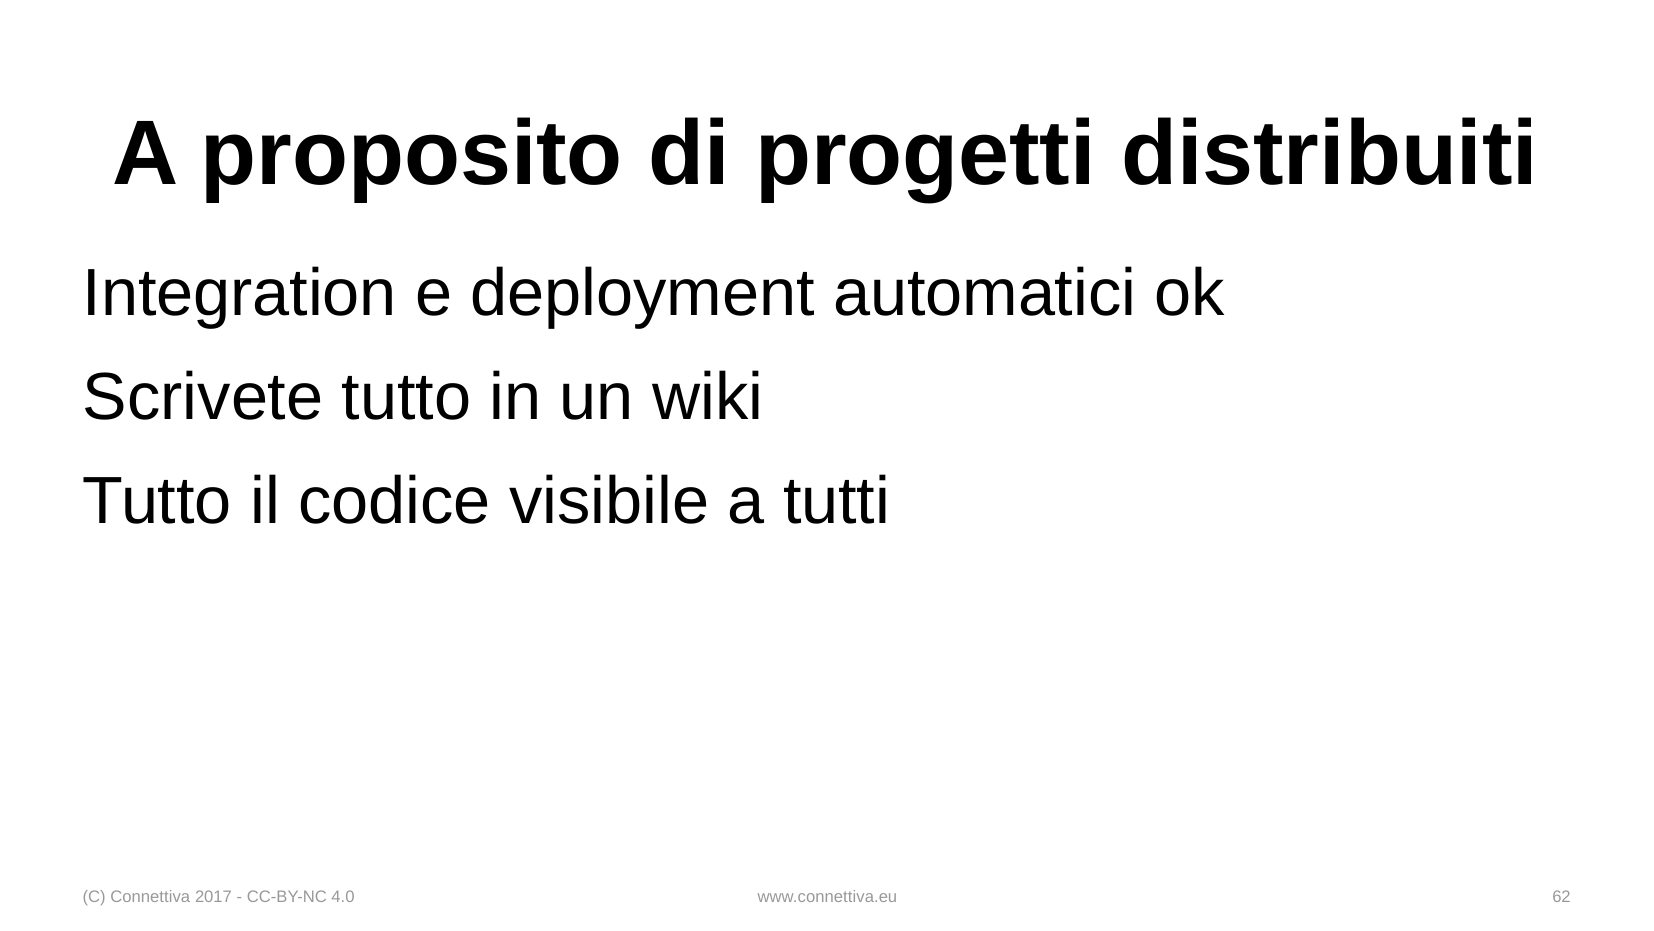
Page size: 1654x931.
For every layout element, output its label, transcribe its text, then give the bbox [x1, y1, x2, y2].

list Integration e deployment automatici ok Scrivete tutto in un wiki Tutto il codice visibile a tutti [82, 254, 1571, 674]
title A proposito di progetti distribuiti [82, 49, 1571, 254]
